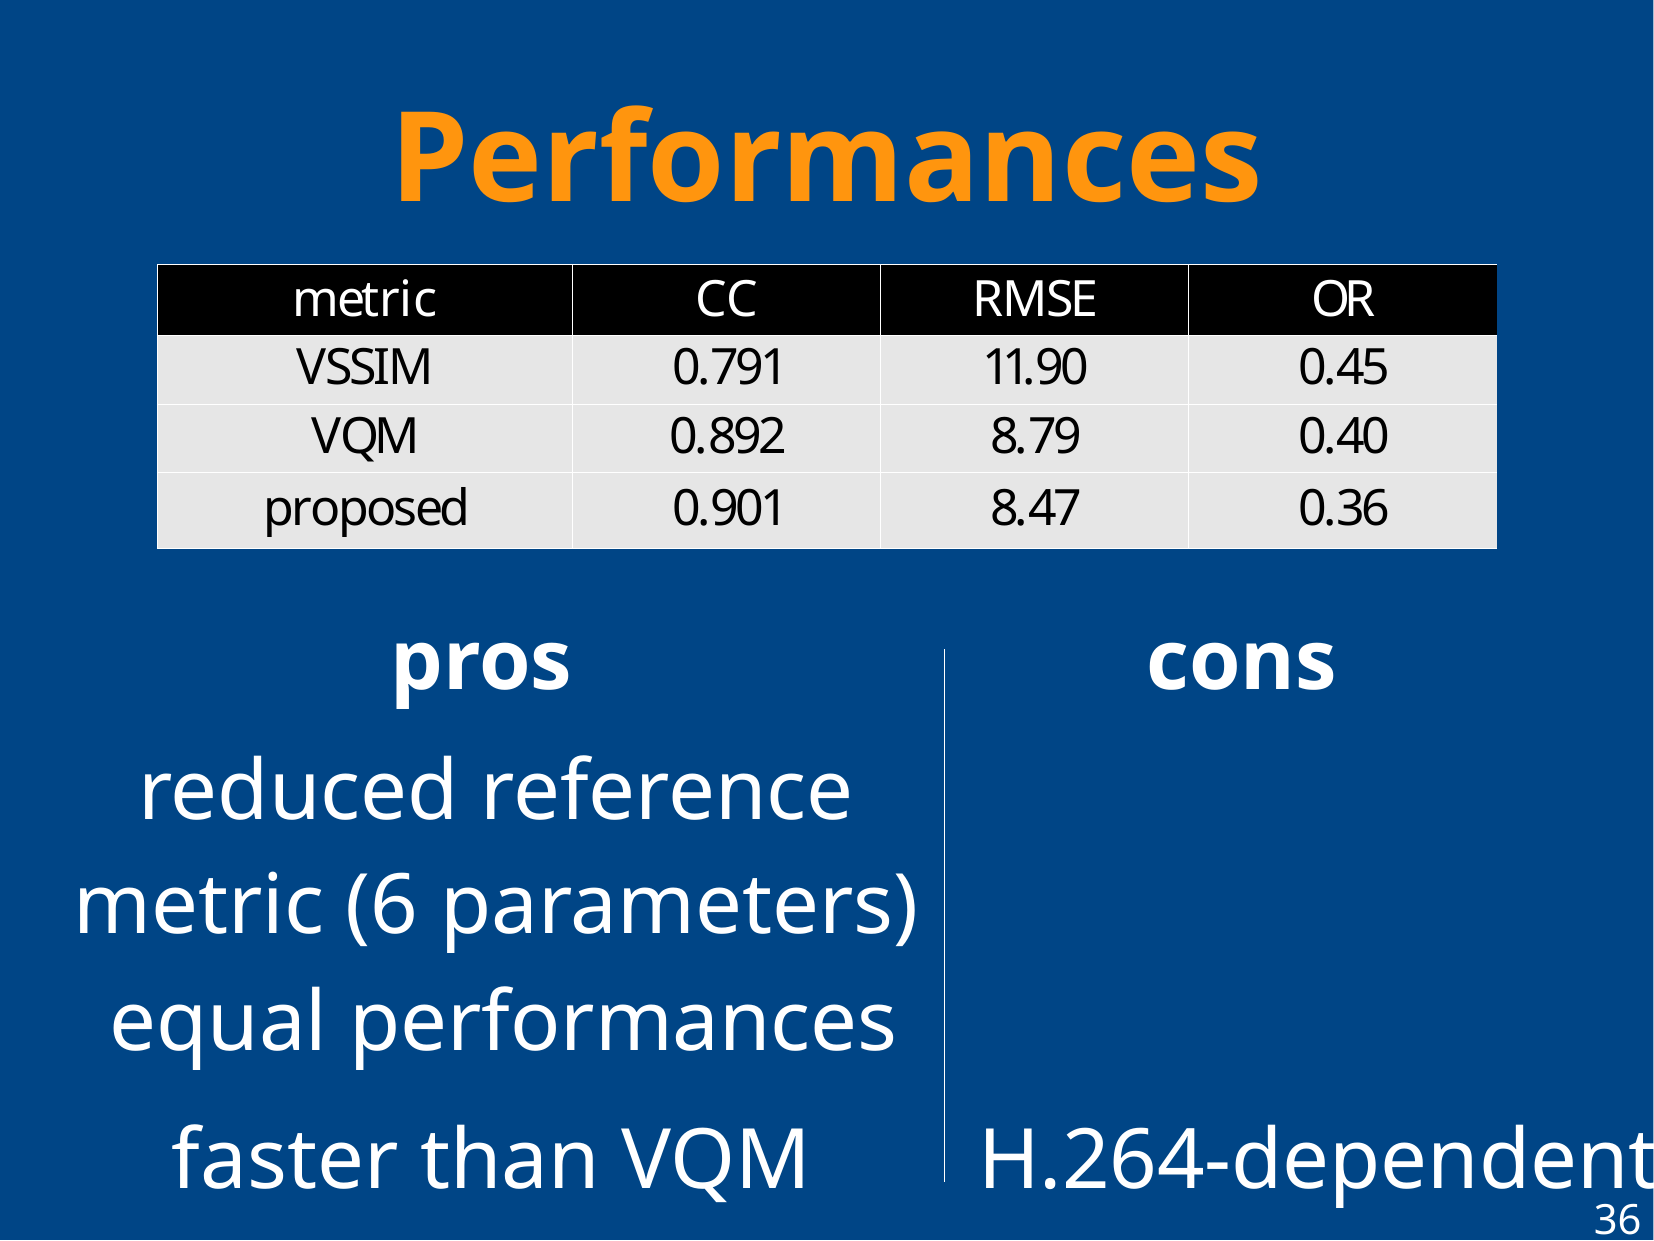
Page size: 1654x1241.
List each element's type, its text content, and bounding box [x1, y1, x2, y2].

picture [156, 264, 1497, 549]
text_box pros [375, 593, 571, 703]
text_box equal performances [94, 953, 852, 1063]
title Performances [82, 49, 1571, 257]
text_box H.264-dependent [963, 1092, 1616, 1202]
text_box cons [1131, 593, 1334, 703]
text_box faster than VQM [157, 1092, 789, 1202]
text_box reduced reference metric (6 parameters) [59, 723, 887, 928]
